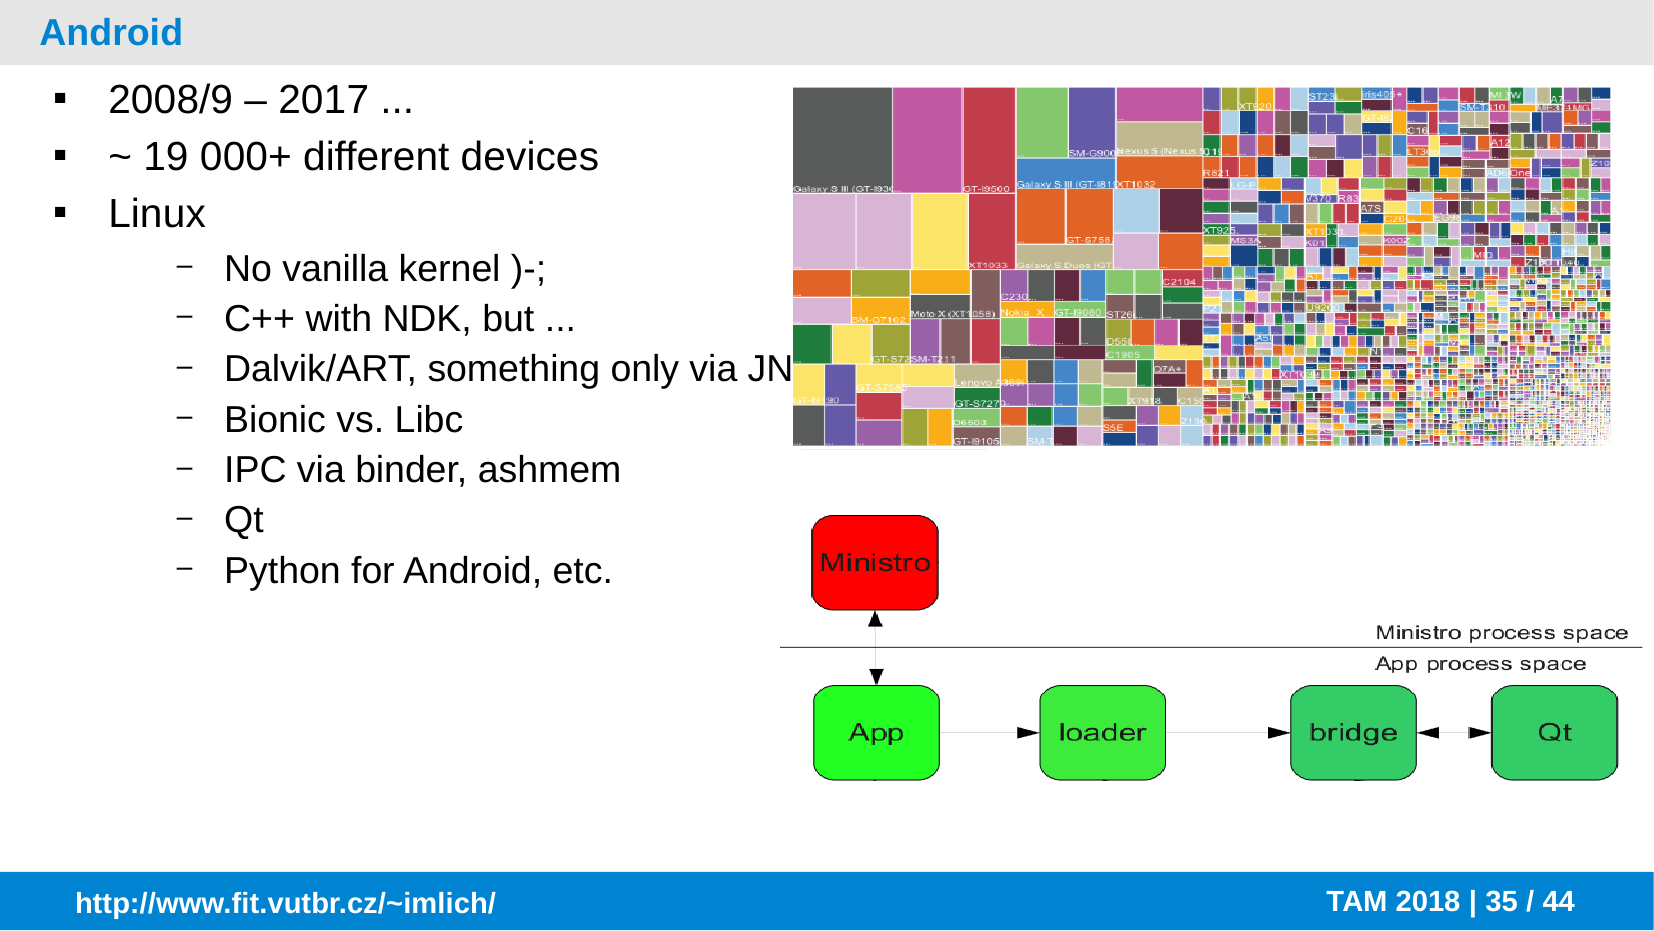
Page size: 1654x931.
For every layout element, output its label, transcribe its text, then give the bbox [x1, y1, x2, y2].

title Android [39, 4, 1615, 61]
list 2008/9 – 2017 ... ~ 19 000+ different devices Linux No vanilla kernel )-; C++ with NDK, but ... Dalvik/ART, something only via JNI Bionic vs. Libc IPC via binder, ashmem Qt Python for Android, etc. [37, 76, 807, 872]
picture [780, 506, 1654, 788]
picture [791, 84, 1613, 450]
